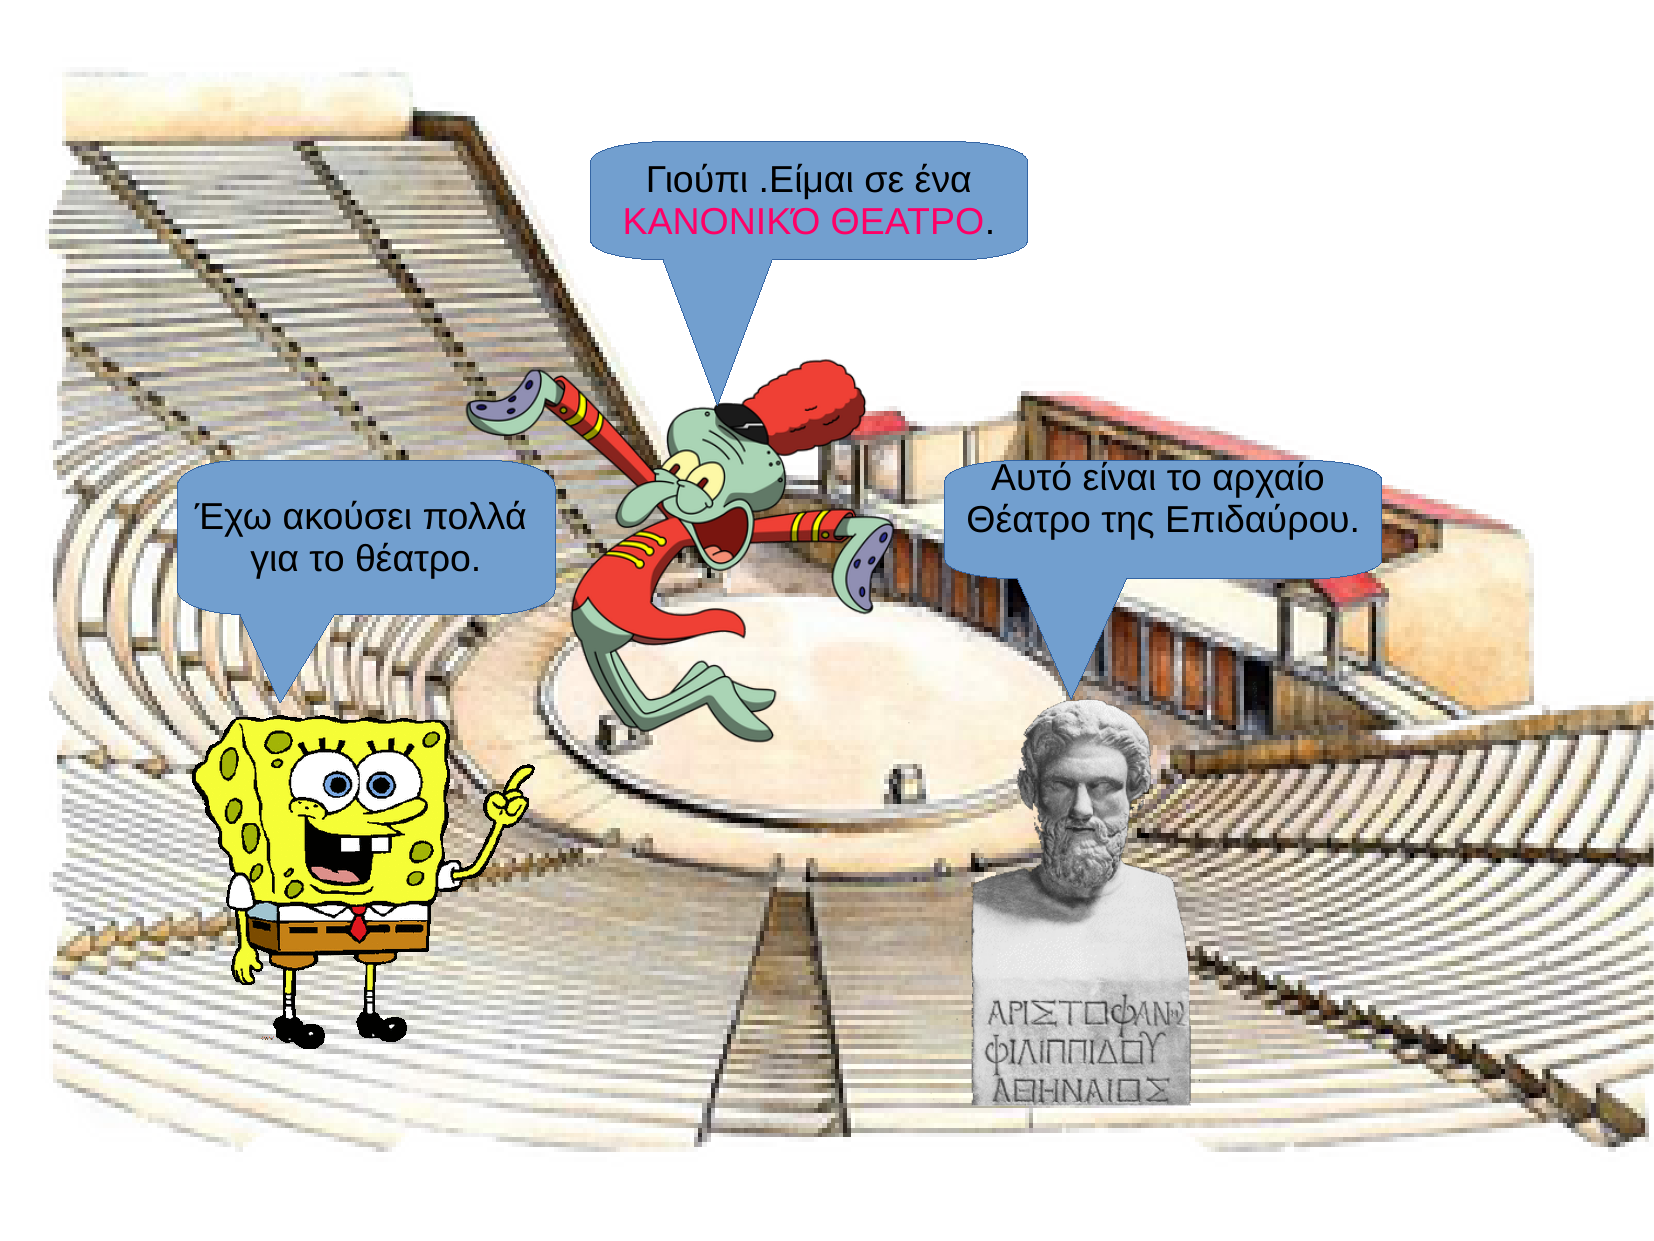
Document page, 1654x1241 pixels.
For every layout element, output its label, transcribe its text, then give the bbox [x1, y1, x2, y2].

text_box Έχω ακούσει πολλά για το θέατρο. [177, 460, 556, 703]
text_box Γιούπι .Είμαι σε ένα ΚΑΝΟΝΙΚΌ ΘΕΑΤΡΟ. [590, 141, 1028, 406]
picture [0, 0, 1654, 1241]
text_box Αυτό είναι το αρχαίο Θέατρο της Επιδαύρου. [944, 460, 1382, 681]
